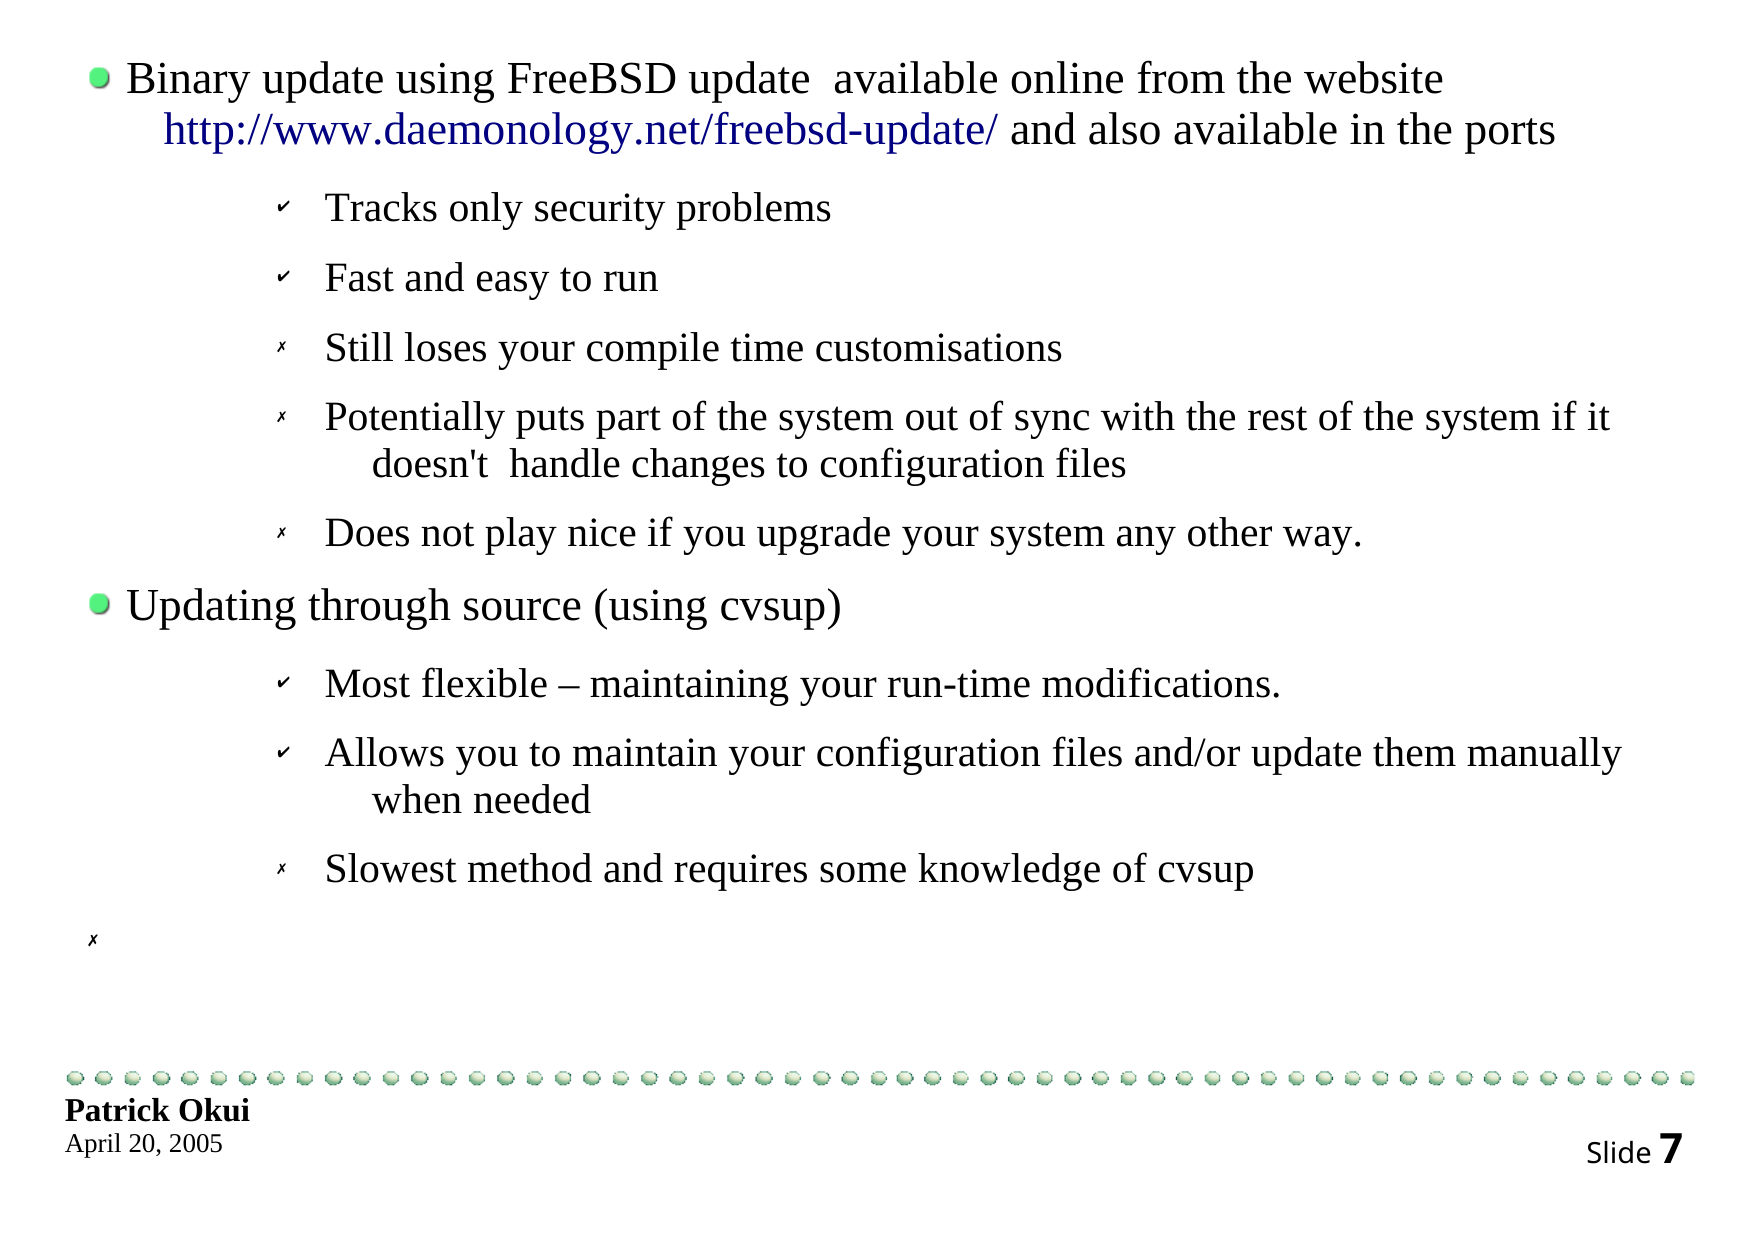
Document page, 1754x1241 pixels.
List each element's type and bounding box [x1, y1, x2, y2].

picture [88, 592, 112, 617]
picture [59, 1070, 1695, 1087]
picture [88, 66, 112, 91]
